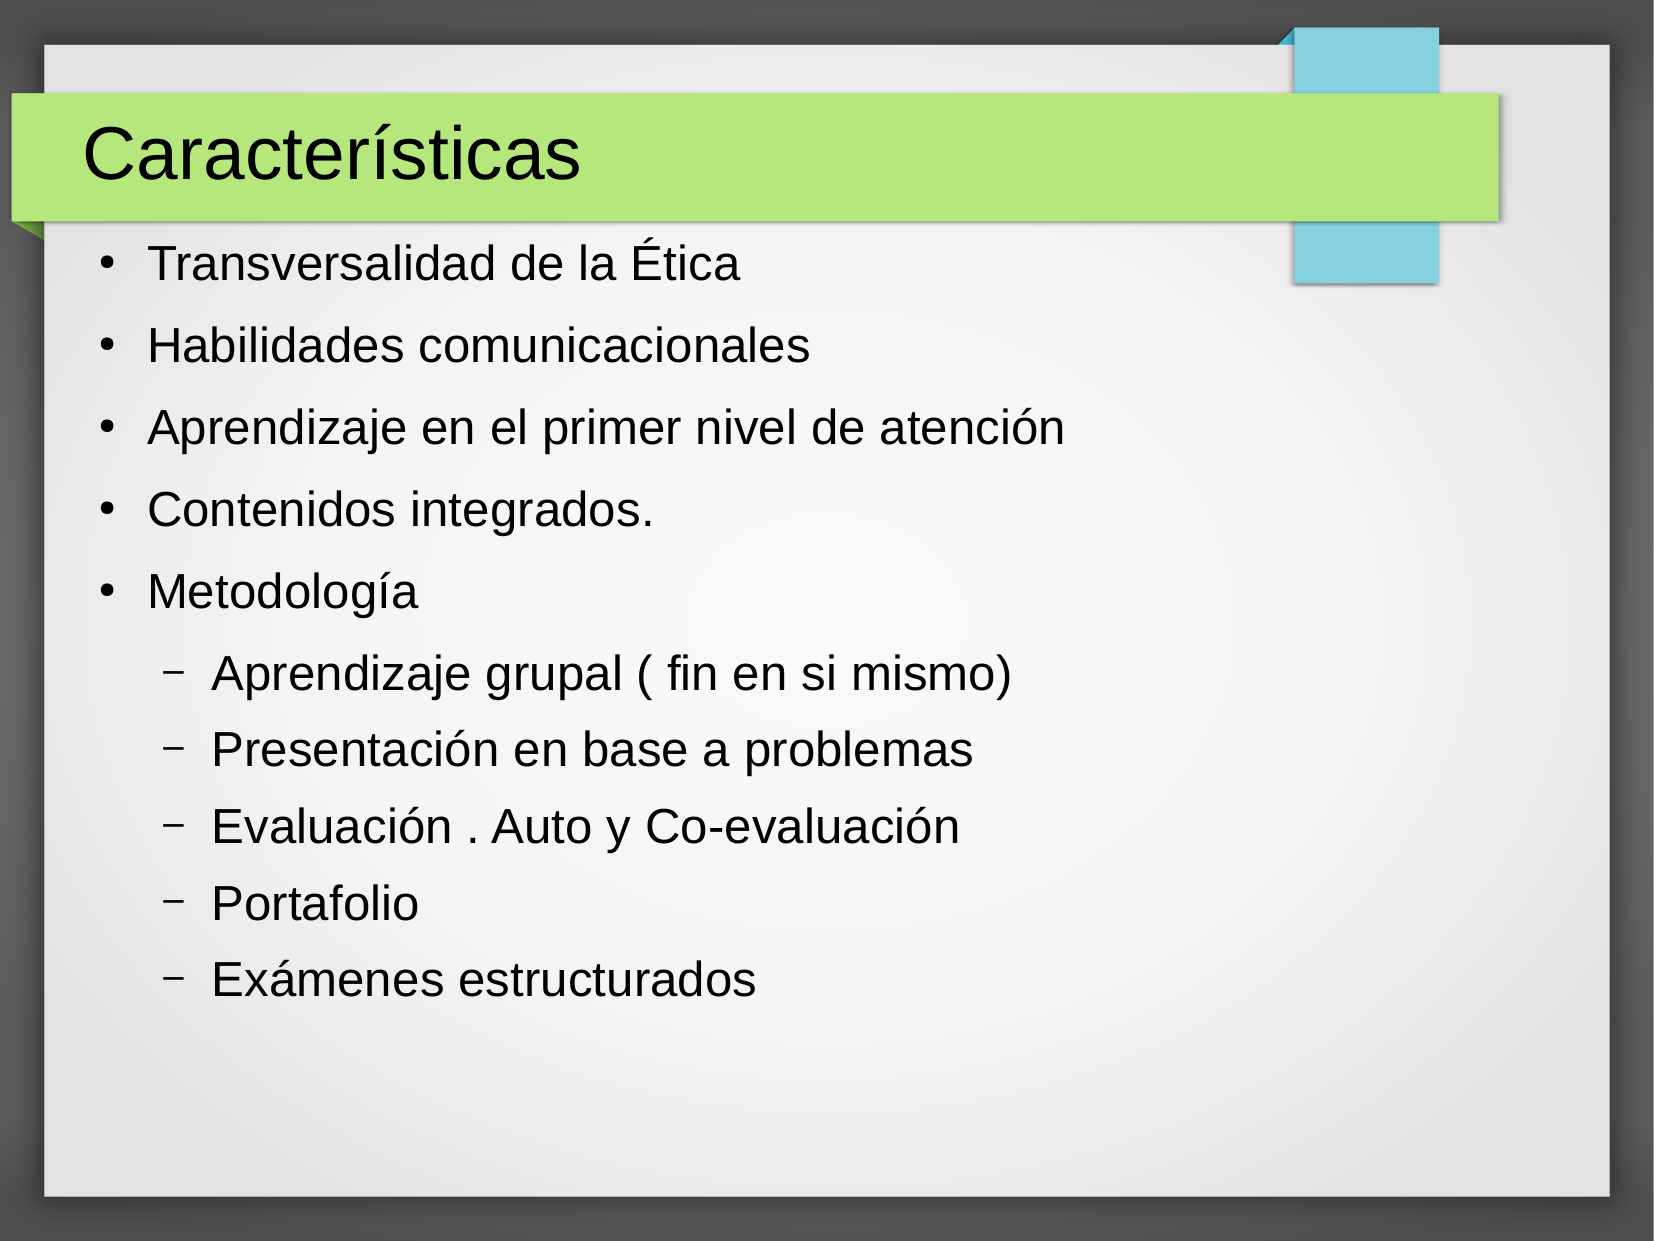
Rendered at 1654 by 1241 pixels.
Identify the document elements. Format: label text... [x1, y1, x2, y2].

list Transversalidad de la Ética Habilidades comunicacionales Aprendizaje en el primer nivel de atención Contenidos integrados. Metodología Aprendizaje grupal ( fin en si mismo) Presentación en base a problemas Evaluación . Auto y Co-evaluación Portafolio Exámenes estructurados [82, 236, 1571, 1015]
picture [0, 0, 1654, 1241]
title Características [82, 94, 1264, 213]
